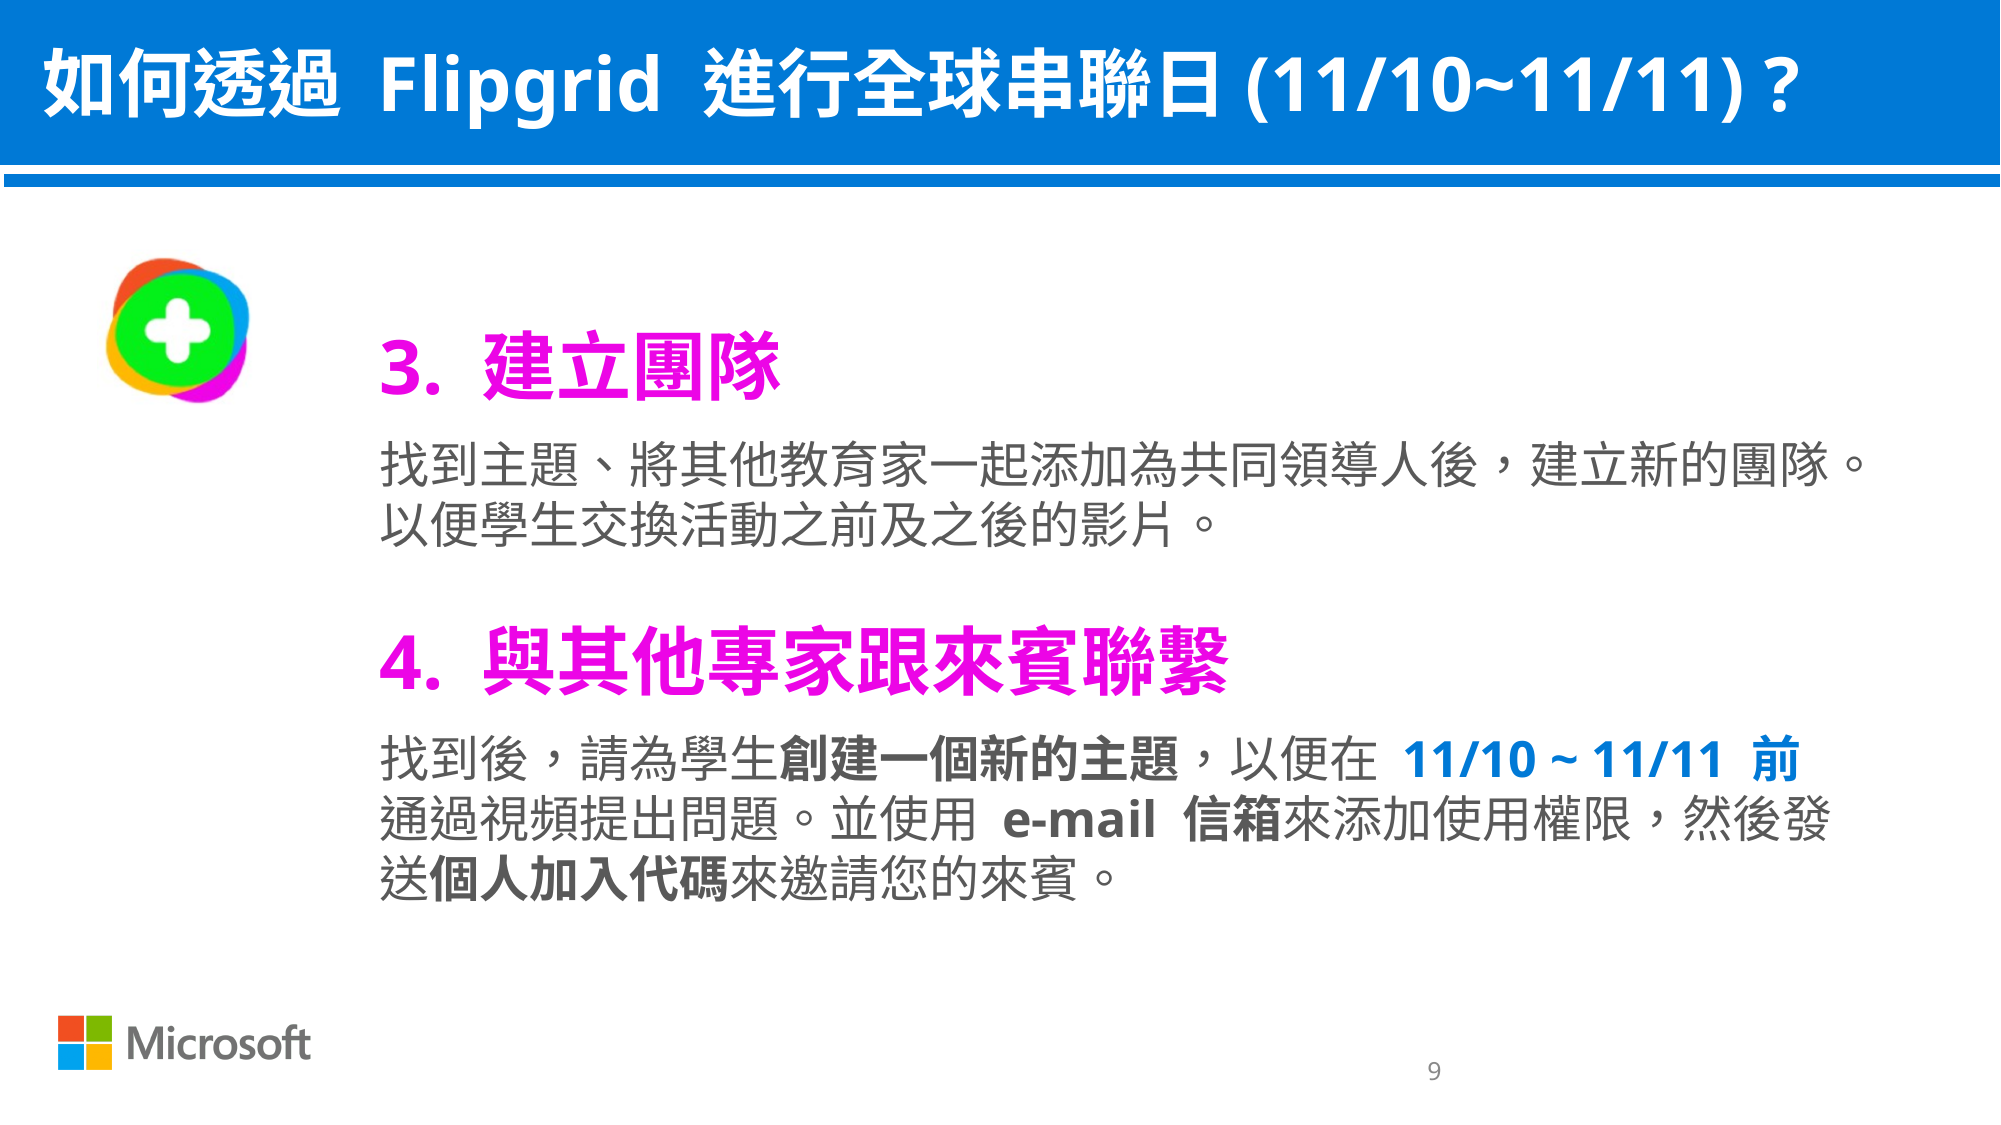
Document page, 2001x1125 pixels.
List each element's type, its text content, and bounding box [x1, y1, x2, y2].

text_box 3. 建立團隊 [364, 311, 783, 418]
text_box 找到後，請為學生創建一個新的主題，以便在 11/10 ~ 11/11 前通過視頻提出問題。並使用 e-mail 信箱來添加使用權限，然後發送個人加入代碼來邀請您的來賓。 [364, 720, 1851, 918]
picture [23, 983, 345, 1102]
text_box [4, 174, 2000, 187]
text_box 找到主題、將其他教育家一起添加為共同領導人後，建立新的團隊。以便學生交換活動之前及之後的影片。 [364, 425, 1851, 563]
text_box [0, 0, 2000, 165]
picture [85, 237, 266, 416]
text_box 9 [1412, 1042, 1863, 1103]
text_box 4. 與其他專家跟來賓聯繫 [364, 606, 1237, 713]
text_box 如何透過 Flipgrid 進行全球串聯日(11/10~11/11) ? [27, 29, 1856, 136]
